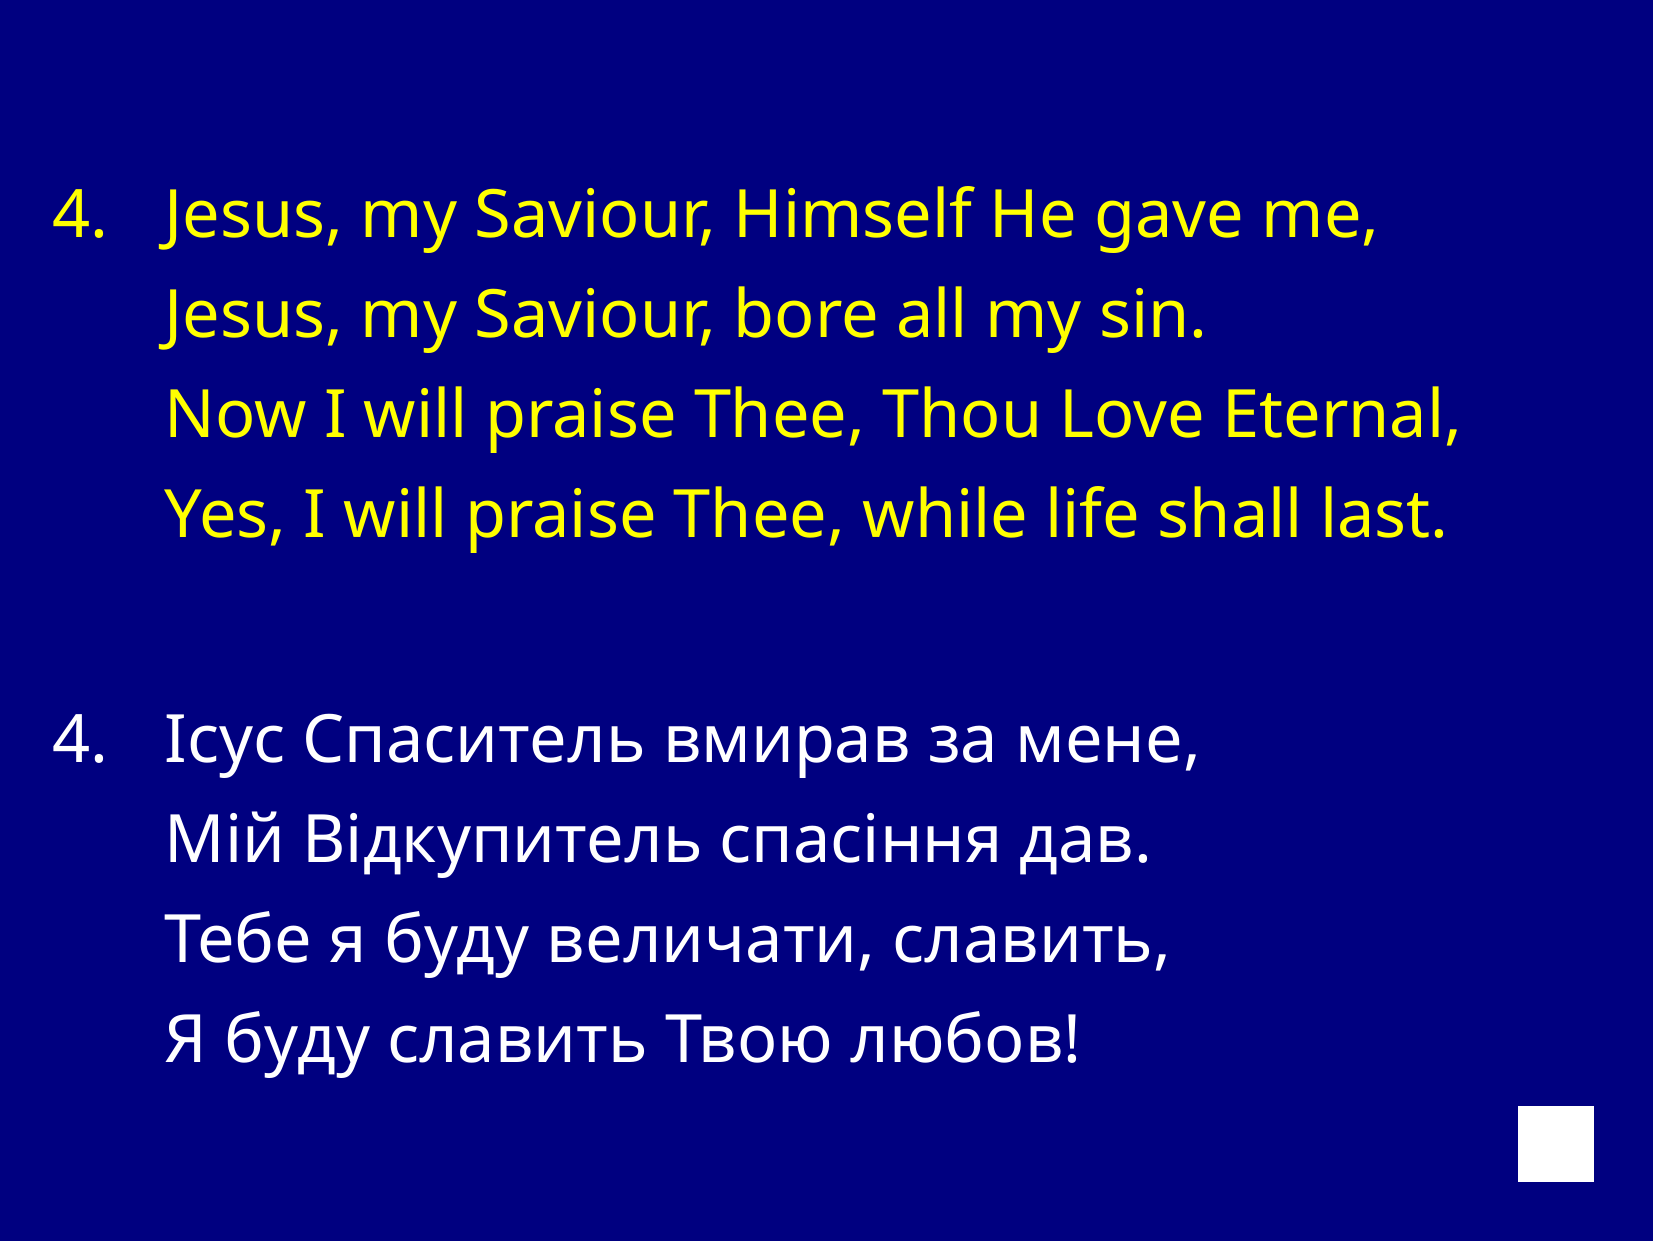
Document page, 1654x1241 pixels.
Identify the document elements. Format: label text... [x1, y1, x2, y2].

text_box [1518, 1106, 1594, 1182]
text_box 4. Jesus, my Saviour, Himself He gave me, Jesus, my Saviour, bore all my sin. Now I will praise Thee, Thou Love Eternal, Yes, I will praise Thee, while life shall last. [37, 150, 1651, 638]
text_box 4. Ісус Спаситель вмирав за мене, Мій Відкупитель спасіння дав. Тебе я буду величати, славить, Я буду славить Твою любов! [37, 675, 1576, 1163]
